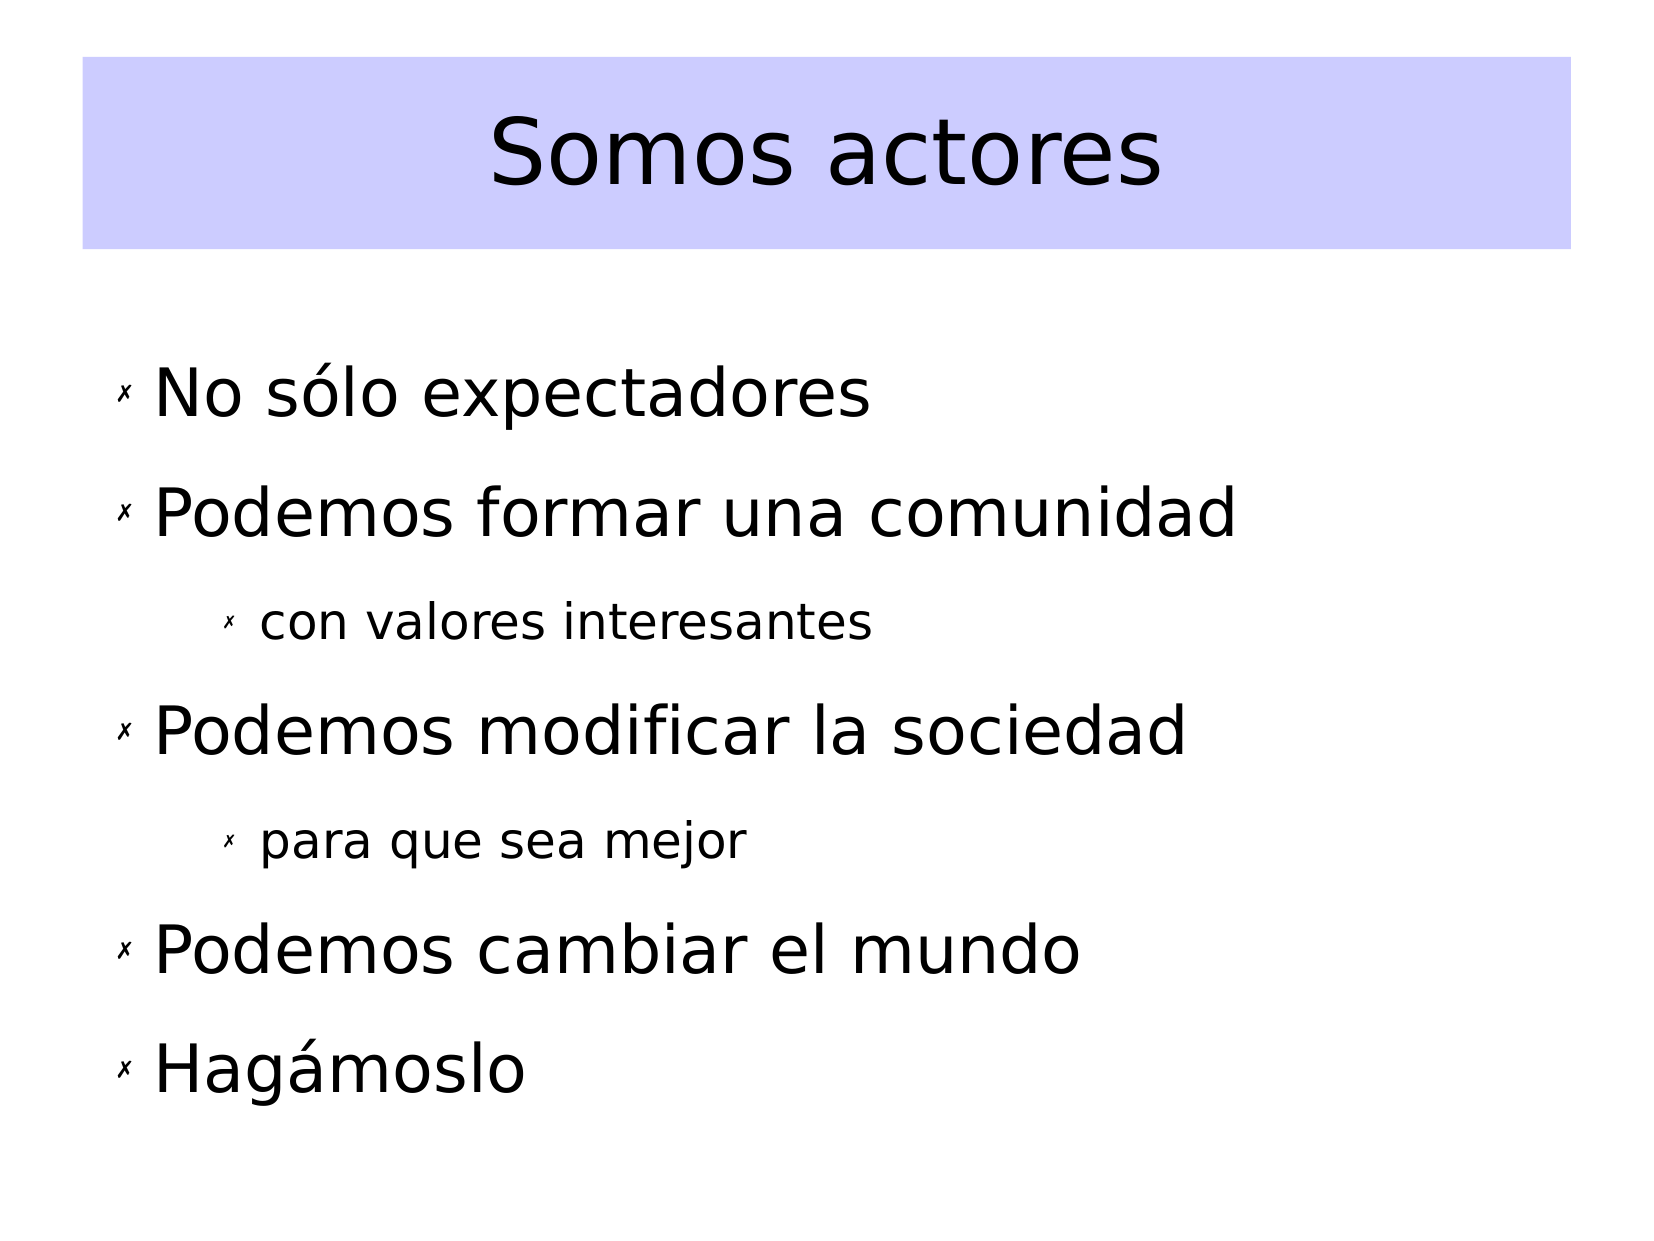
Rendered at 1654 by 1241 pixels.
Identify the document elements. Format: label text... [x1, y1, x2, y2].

title Somos actores [82, 56, 1571, 250]
subtitle No sólo expectadores Podemos formar una comunidad con valores interesantes Podemos modificar la sociedad para que sea mejor Podemos cambiar el mundo Hagámoslo [82, 354, 1571, 1109]
